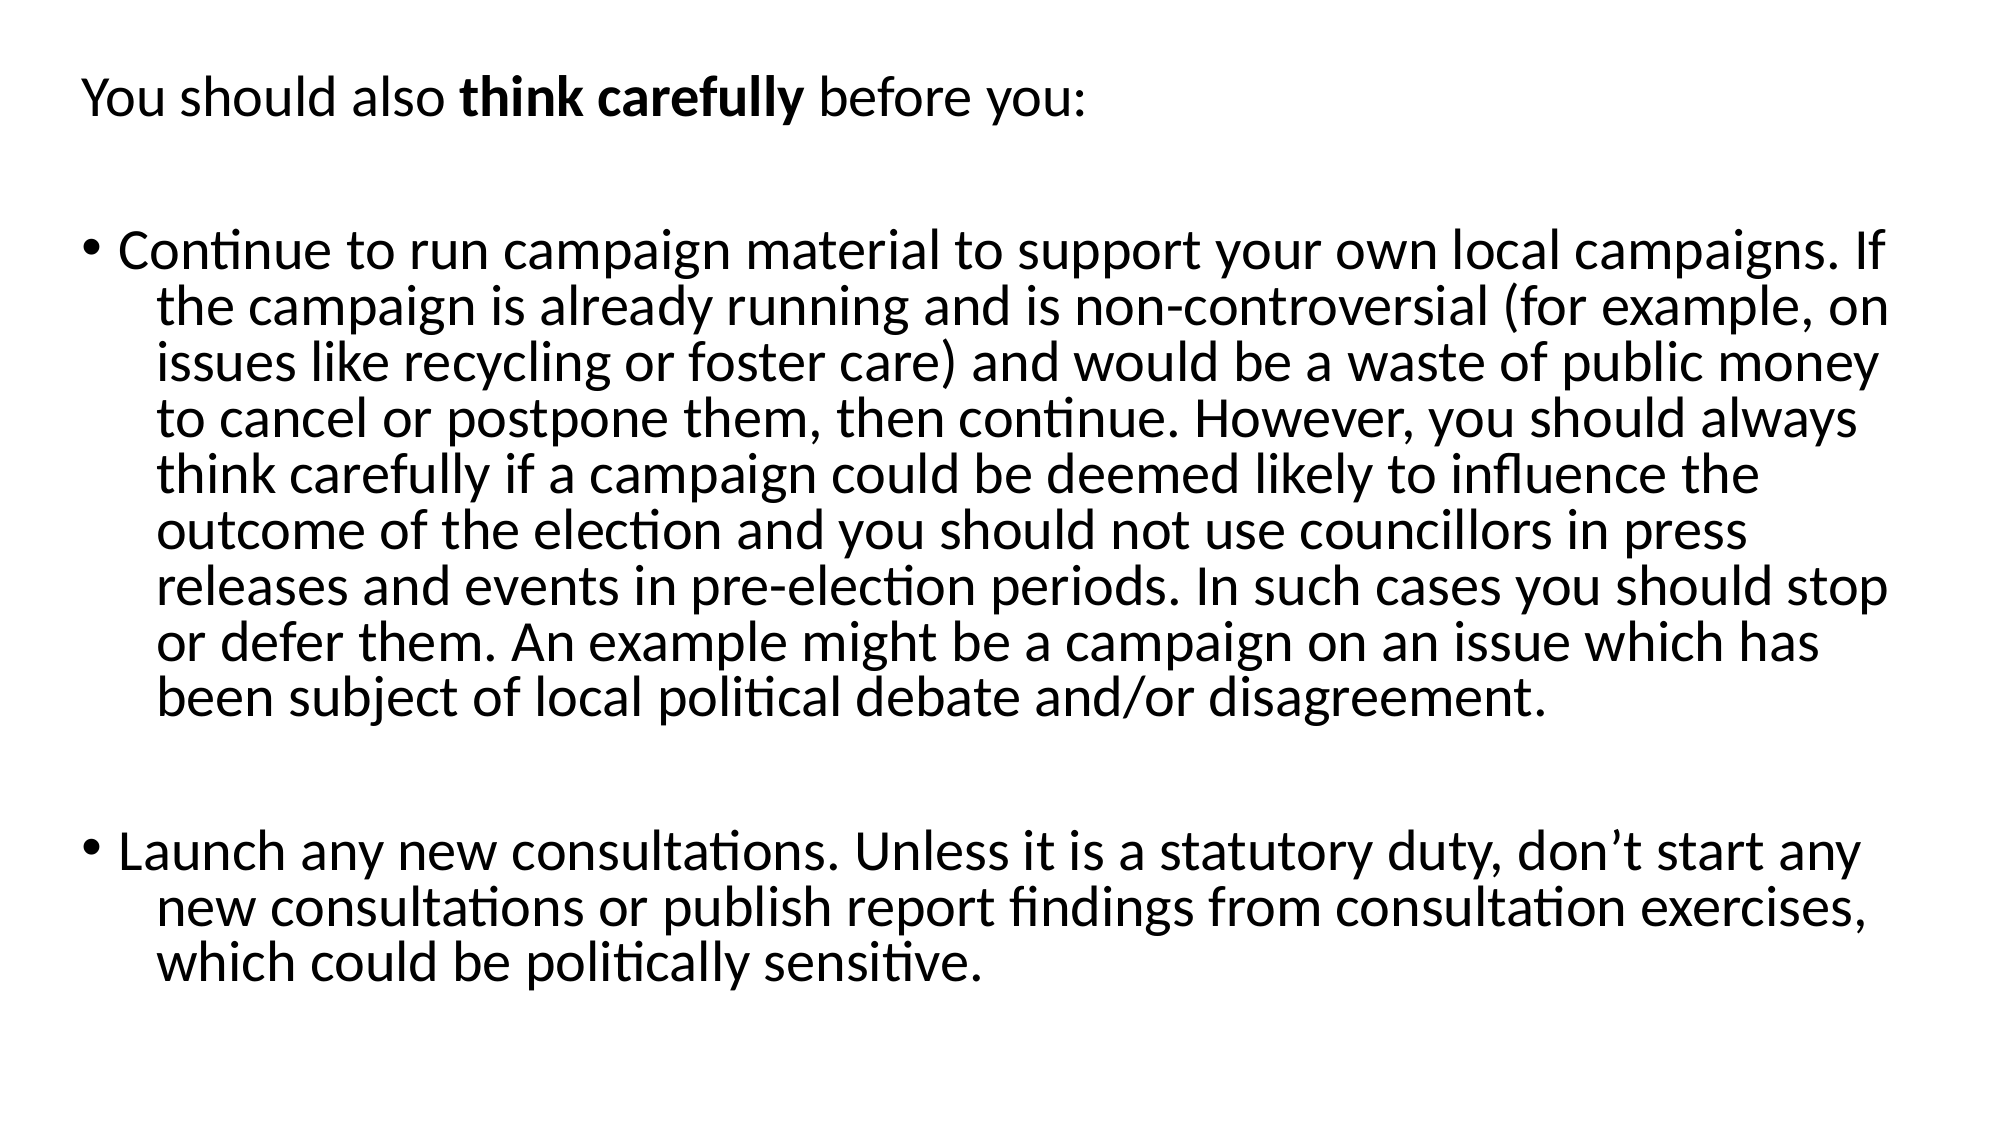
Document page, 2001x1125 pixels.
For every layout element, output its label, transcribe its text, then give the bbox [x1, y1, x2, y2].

list You should also think carefully before you: Continue to run campaign material to support your own local campaigns. If the campaign is already running and is non-controversial (for example, on issues like recycling or foster care) and would be a waste of public money to cancel or postpone them, then continue. However, you should always think carefully if a campaign could be deemed likely to influence the outcome of the election and you should not use councillors in press releases and events in pre-election periods. In such cases you should stop or defer them. An example might be a campaign on an issue which has been subject of local political debate and/or disagreement. Launch any new consultations. Unless it is a statutory duty, don’t start any new consultations or publish report findings from consultation exercises, which could be politically sensitive. [66, 64, 1945, 1066]
